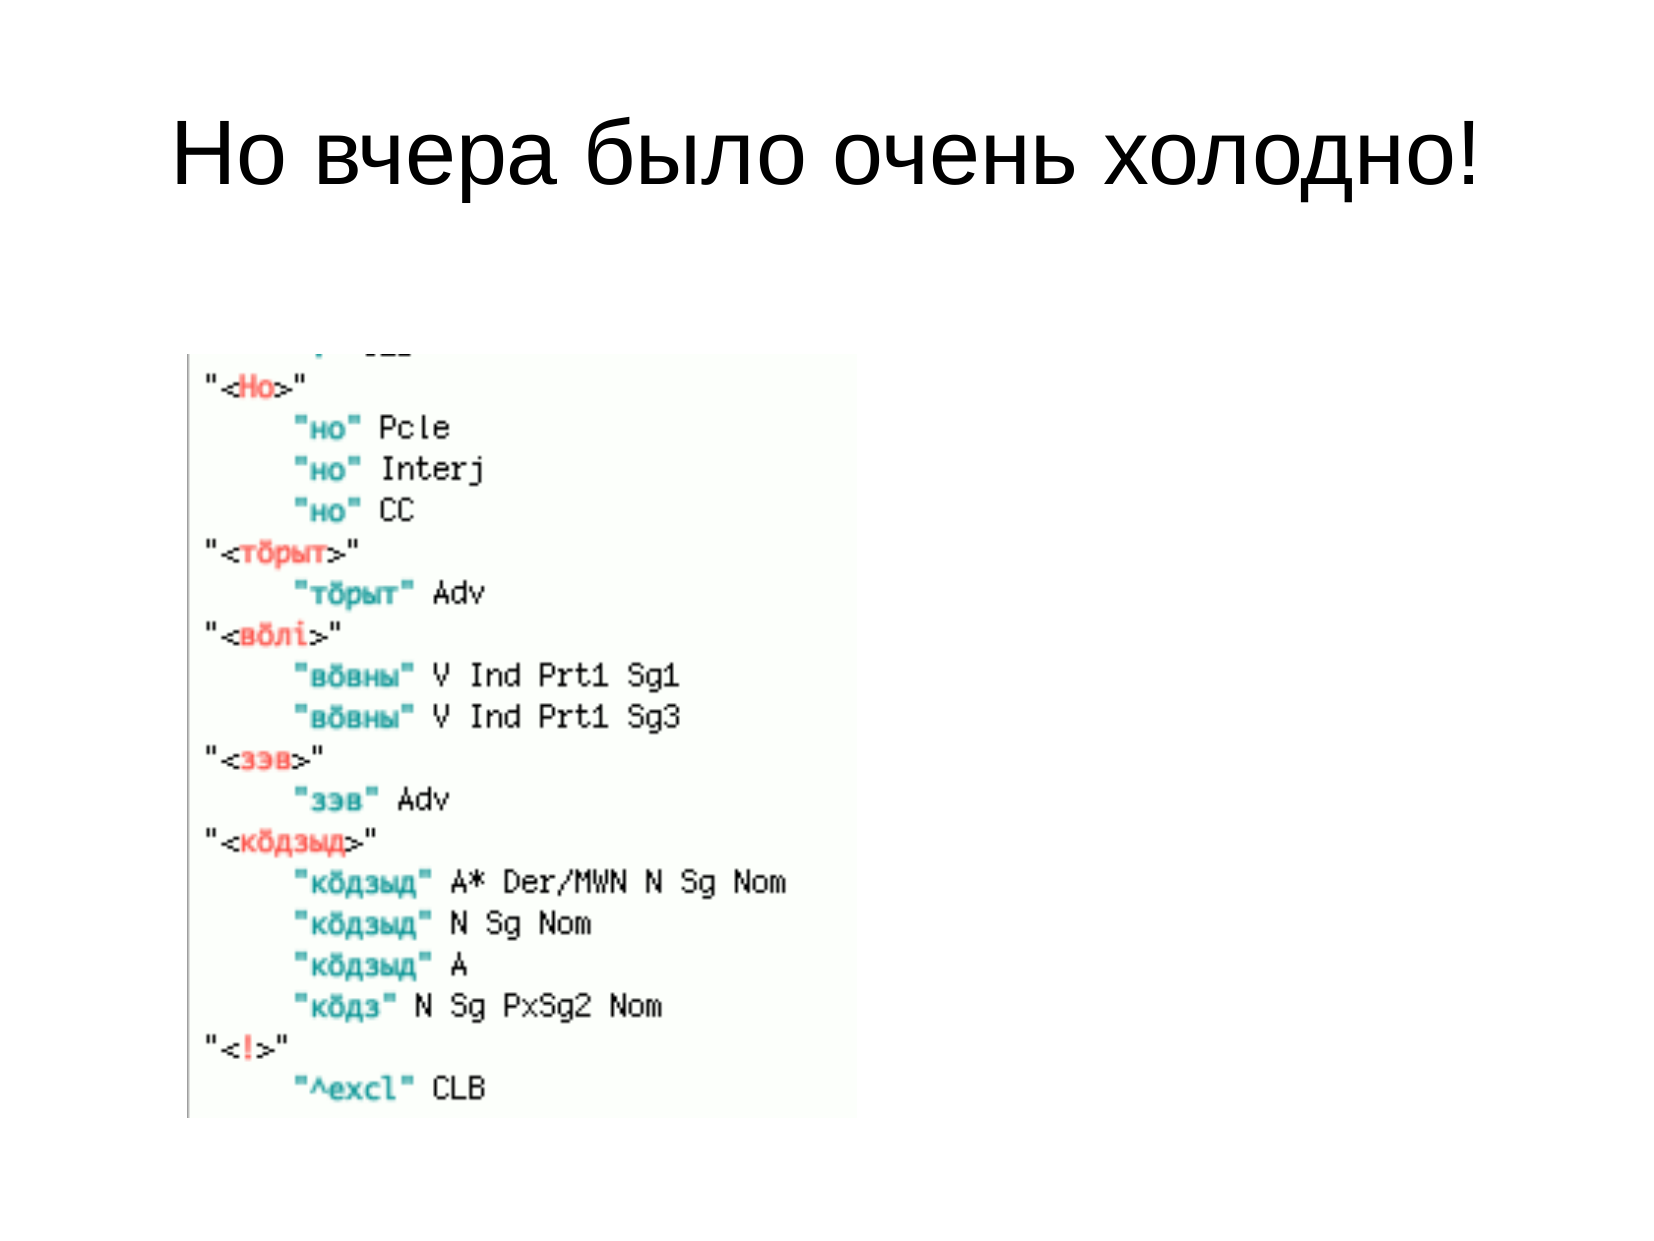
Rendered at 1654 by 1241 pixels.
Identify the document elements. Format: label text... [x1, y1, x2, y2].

picture [187, 354, 857, 1118]
title Но вчера было очень холодно! [82, 49, 1571, 257]
